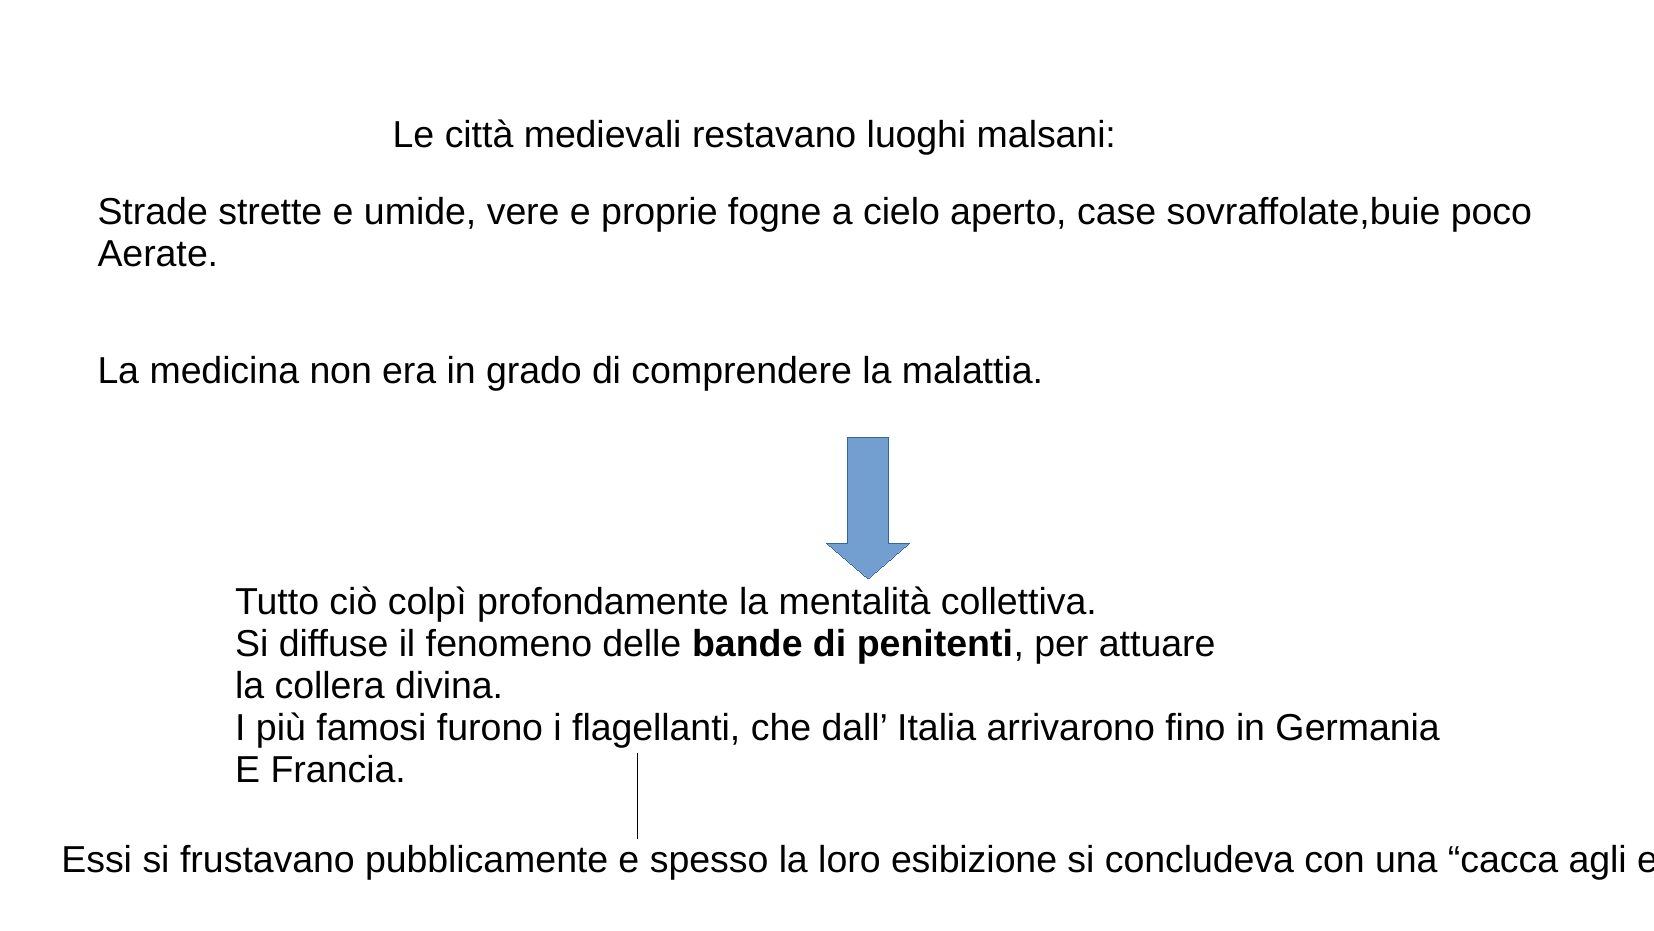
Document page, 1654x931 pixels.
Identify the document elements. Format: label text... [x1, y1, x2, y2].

text_box Strade strette e umide, vere e proprie fogne a cielo aperto, case sovraffolate,buie poco Aerate. [82, 183, 1558, 367]
text_box Tutto ciò colpì profondamente la mentalità collettiva. Si diffuse il fenomeno delle bande di penitenti, per attuare la collera divina. I più famosi furono i flagellanti, che dall’ Italia arrivarono fino in Germania E Francia. [220, 572, 1456, 798]
text_box Le città medievali restavano luoghi malsani: [377, 106, 1132, 183]
text_box La medicina non era in grado di comprendere la malattia. [82, 342, 1059, 400]
text_box [826, 437, 910, 572]
text_box Essi si frustavano pubblicamente e spesso la loro esibizione si concludeva con una “cacca agli ebrei”( coloro che in diverse occasioni venivano considerati i colpevoli delle epidemie). [46, 831, 1595, 931]
